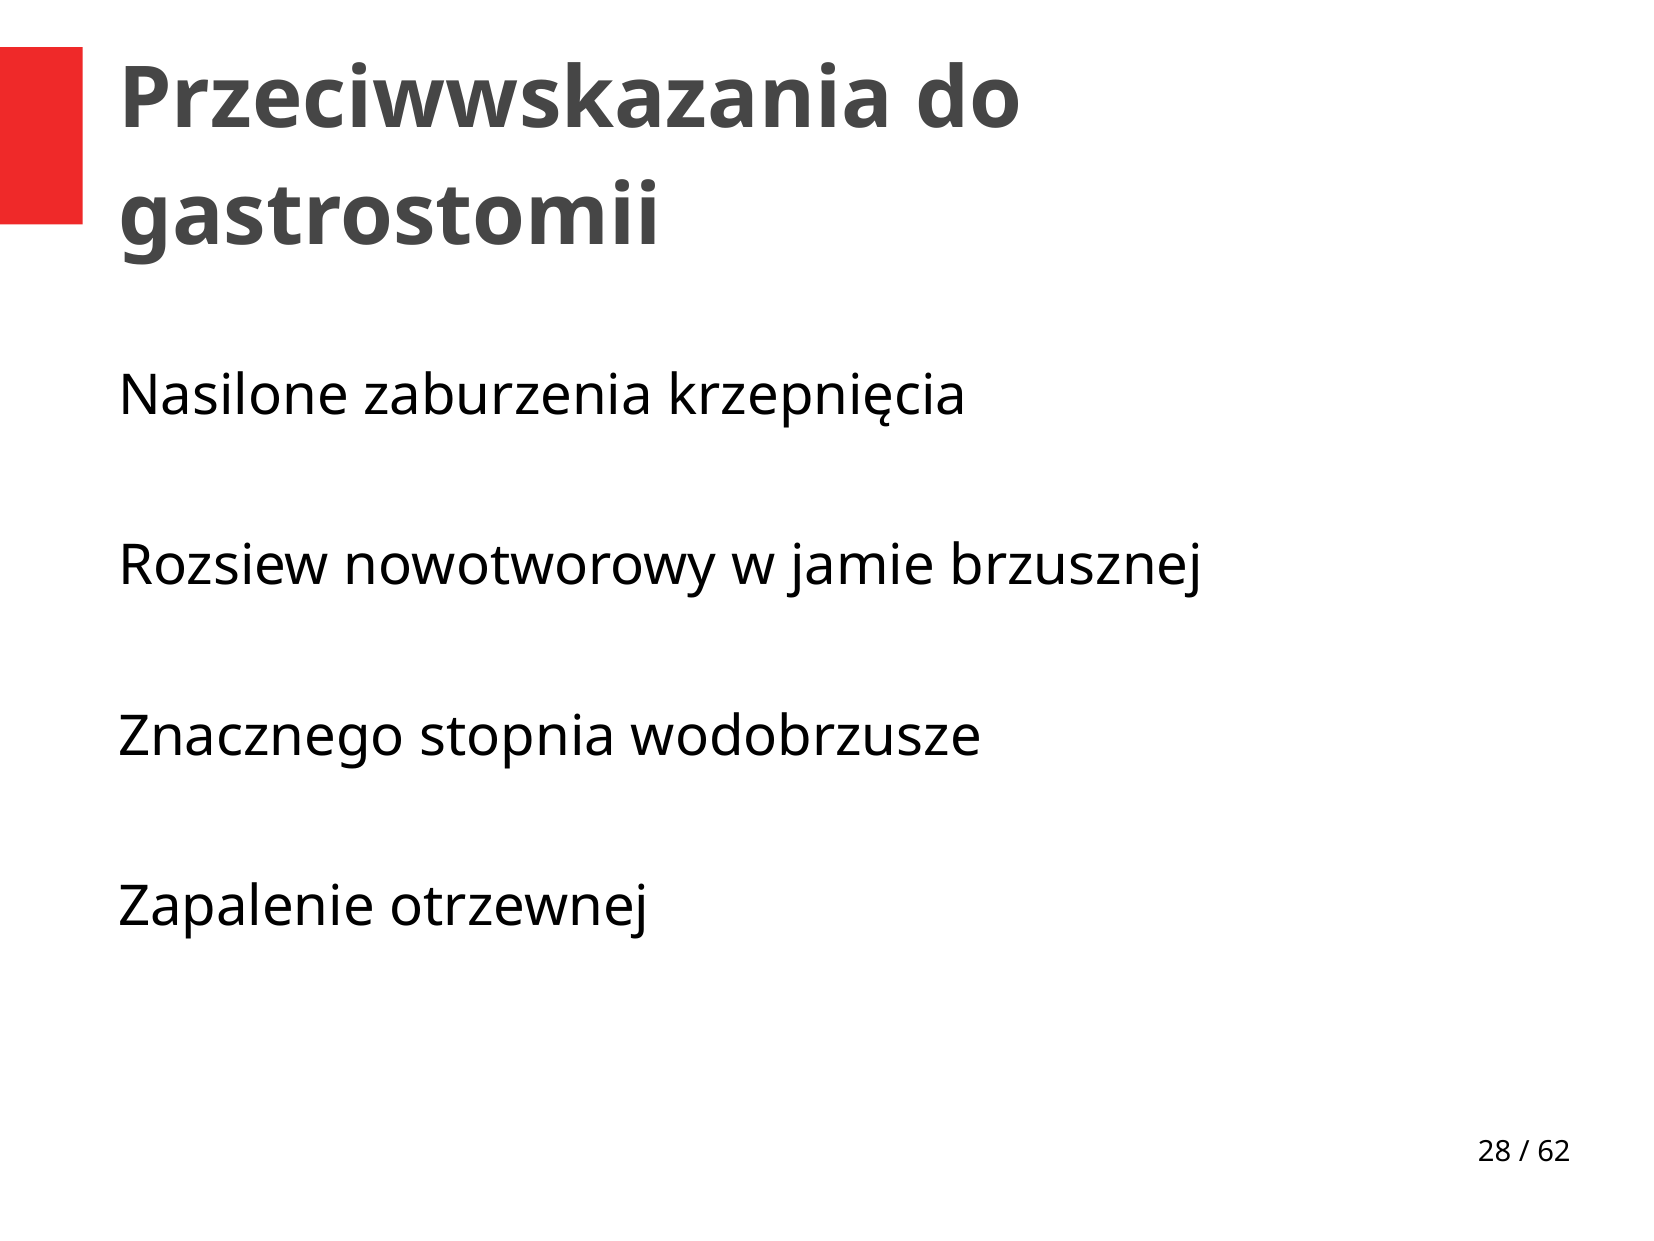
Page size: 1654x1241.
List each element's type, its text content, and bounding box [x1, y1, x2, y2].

list Nasilone zaburzenia krzepnięcia Rozsiew nowotworowy w jamie brzusznej Znacznego stopnia wodobrzusze Zapalenie otrzewnej [118, 354, 1536, 1074]
title Przeciwwskazania do gastrostomii [118, 49, 1571, 257]
